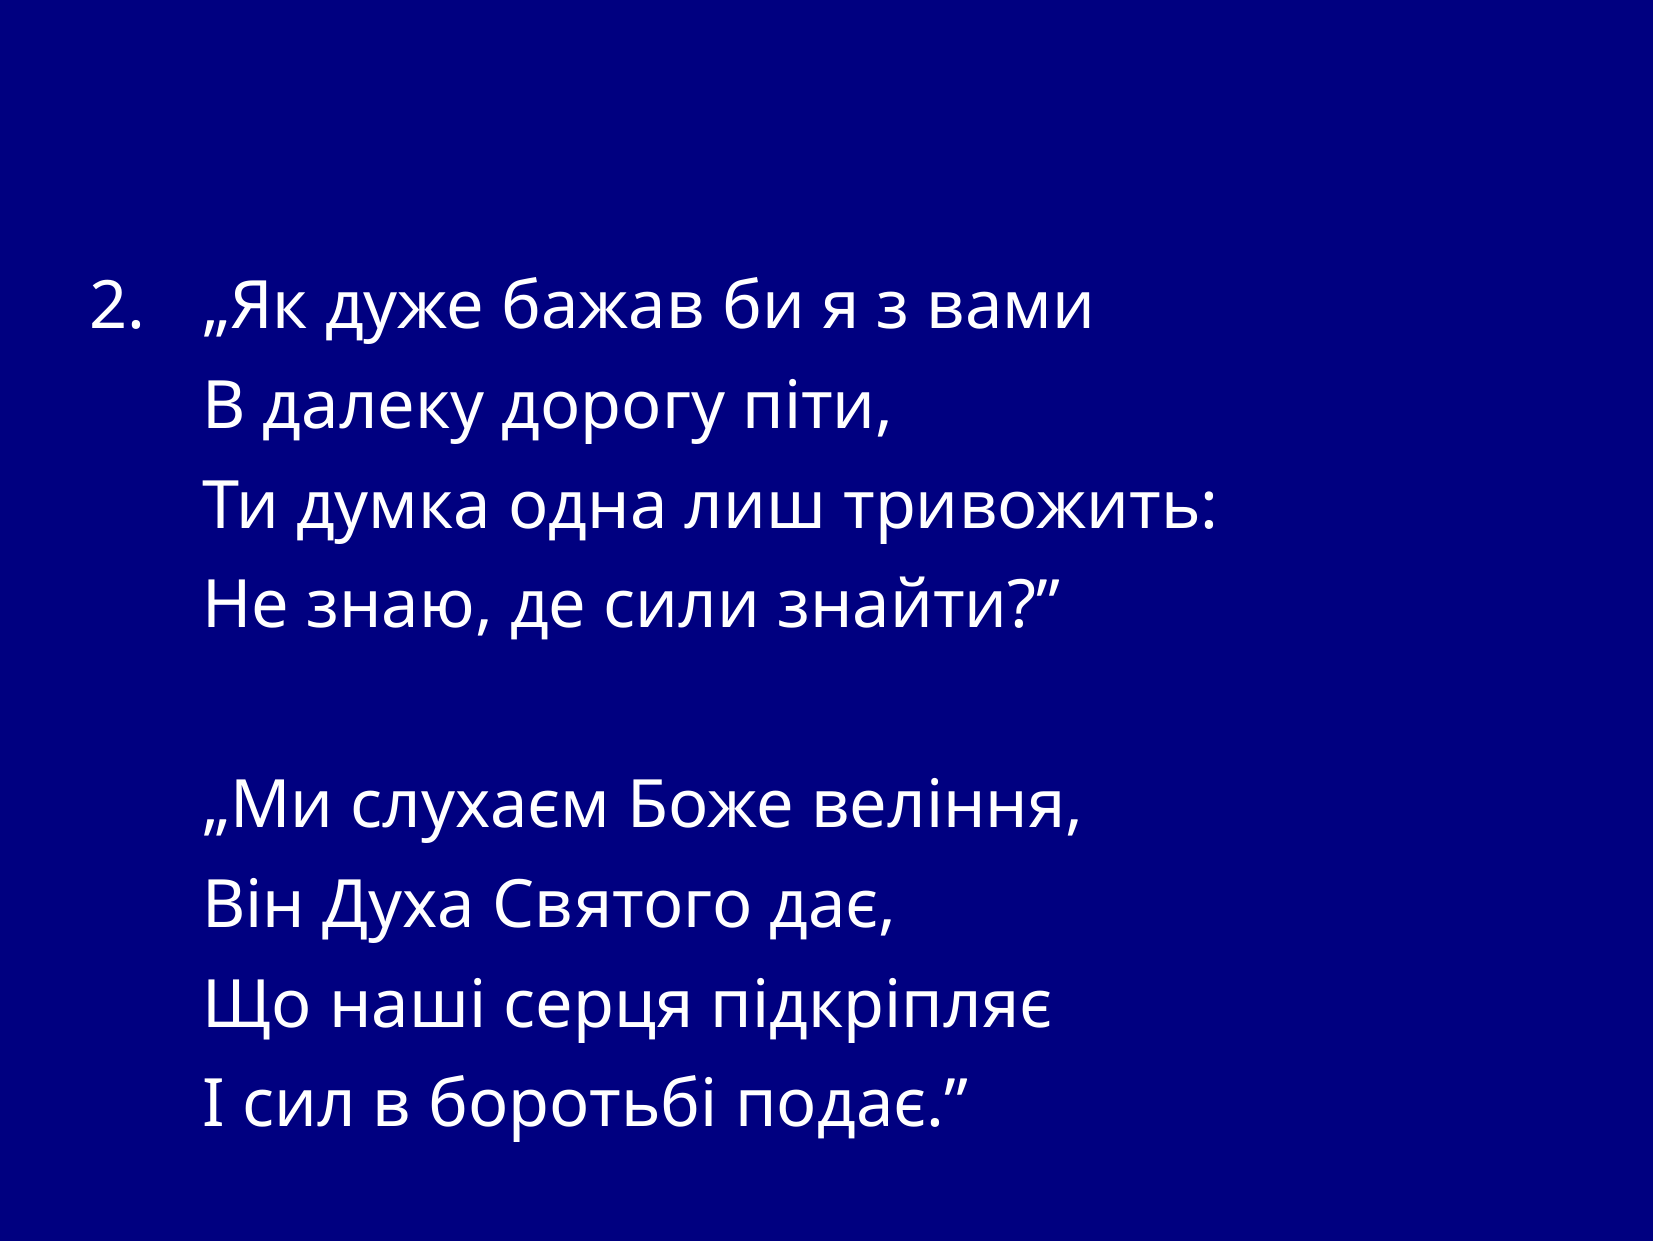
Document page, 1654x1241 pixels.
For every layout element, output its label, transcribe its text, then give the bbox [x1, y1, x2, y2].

text_box 2. „Як дуже бажав би я з вами В далеку дорогу піти, Ти думка одна лиш тривожить: Не знаю, де сили знайти?” „Ми слухаєм Боже веління, Він Духа Святого дає, Що наші серця підкріпляє І сил в боротьбі подає.” [75, 150, 1576, 1163]
